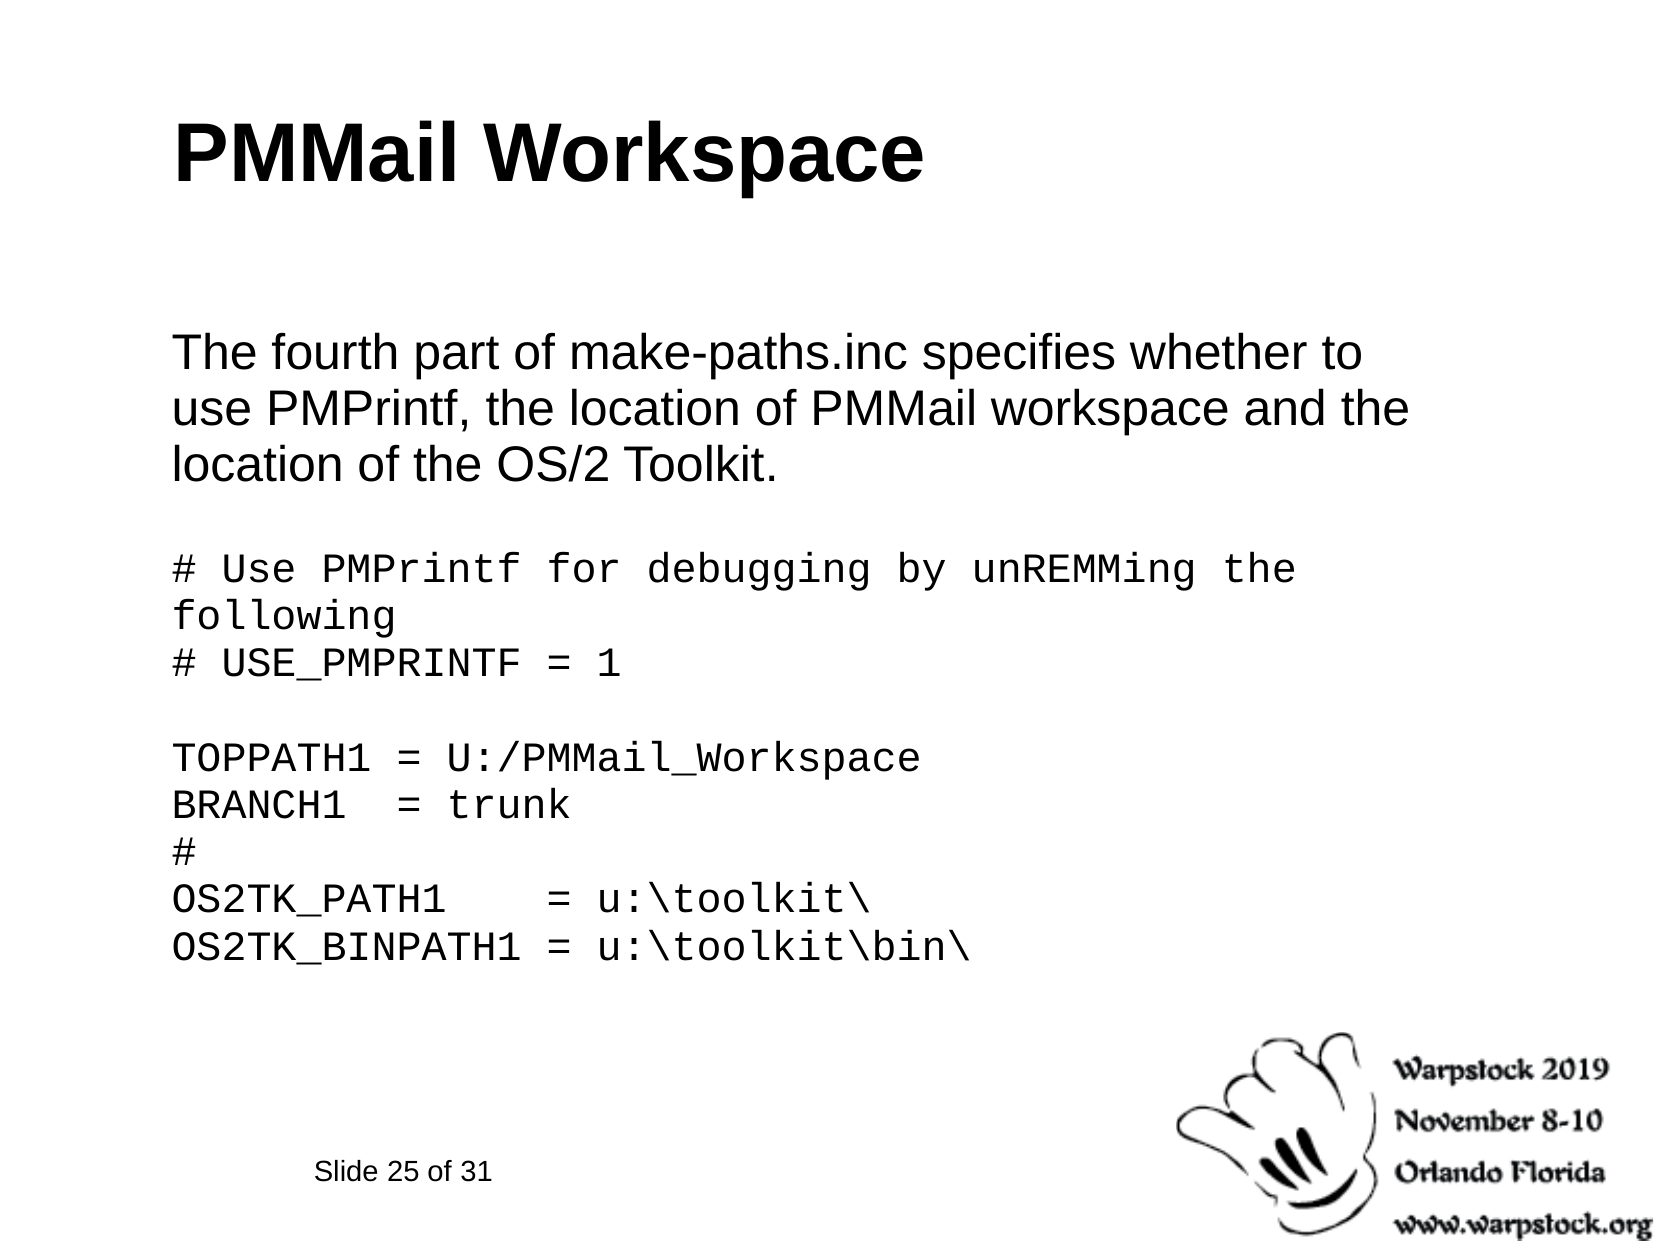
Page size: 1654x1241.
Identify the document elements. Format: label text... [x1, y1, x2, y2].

title PMMail Workspace [173, 49, 1420, 257]
subtitle The fourth part of make-paths.inc specifies whether to use PMPrintf, the location of PMMail workspace and the location of the OS/2 Toolkit. # Use PMPrintf for debugging by unREMMing the following # USE_PMPRINTF = 1 TOPPATH1 = U:/PMMail_Workspace BRANCH1 = trunk # OS2TK_PATH1 = u:\toolkit\ OS2TK_BINPATH1 = u:\toolkit\bin\ [171, 295, 1418, 1002]
picture [1176, 1032, 1654, 1241]
